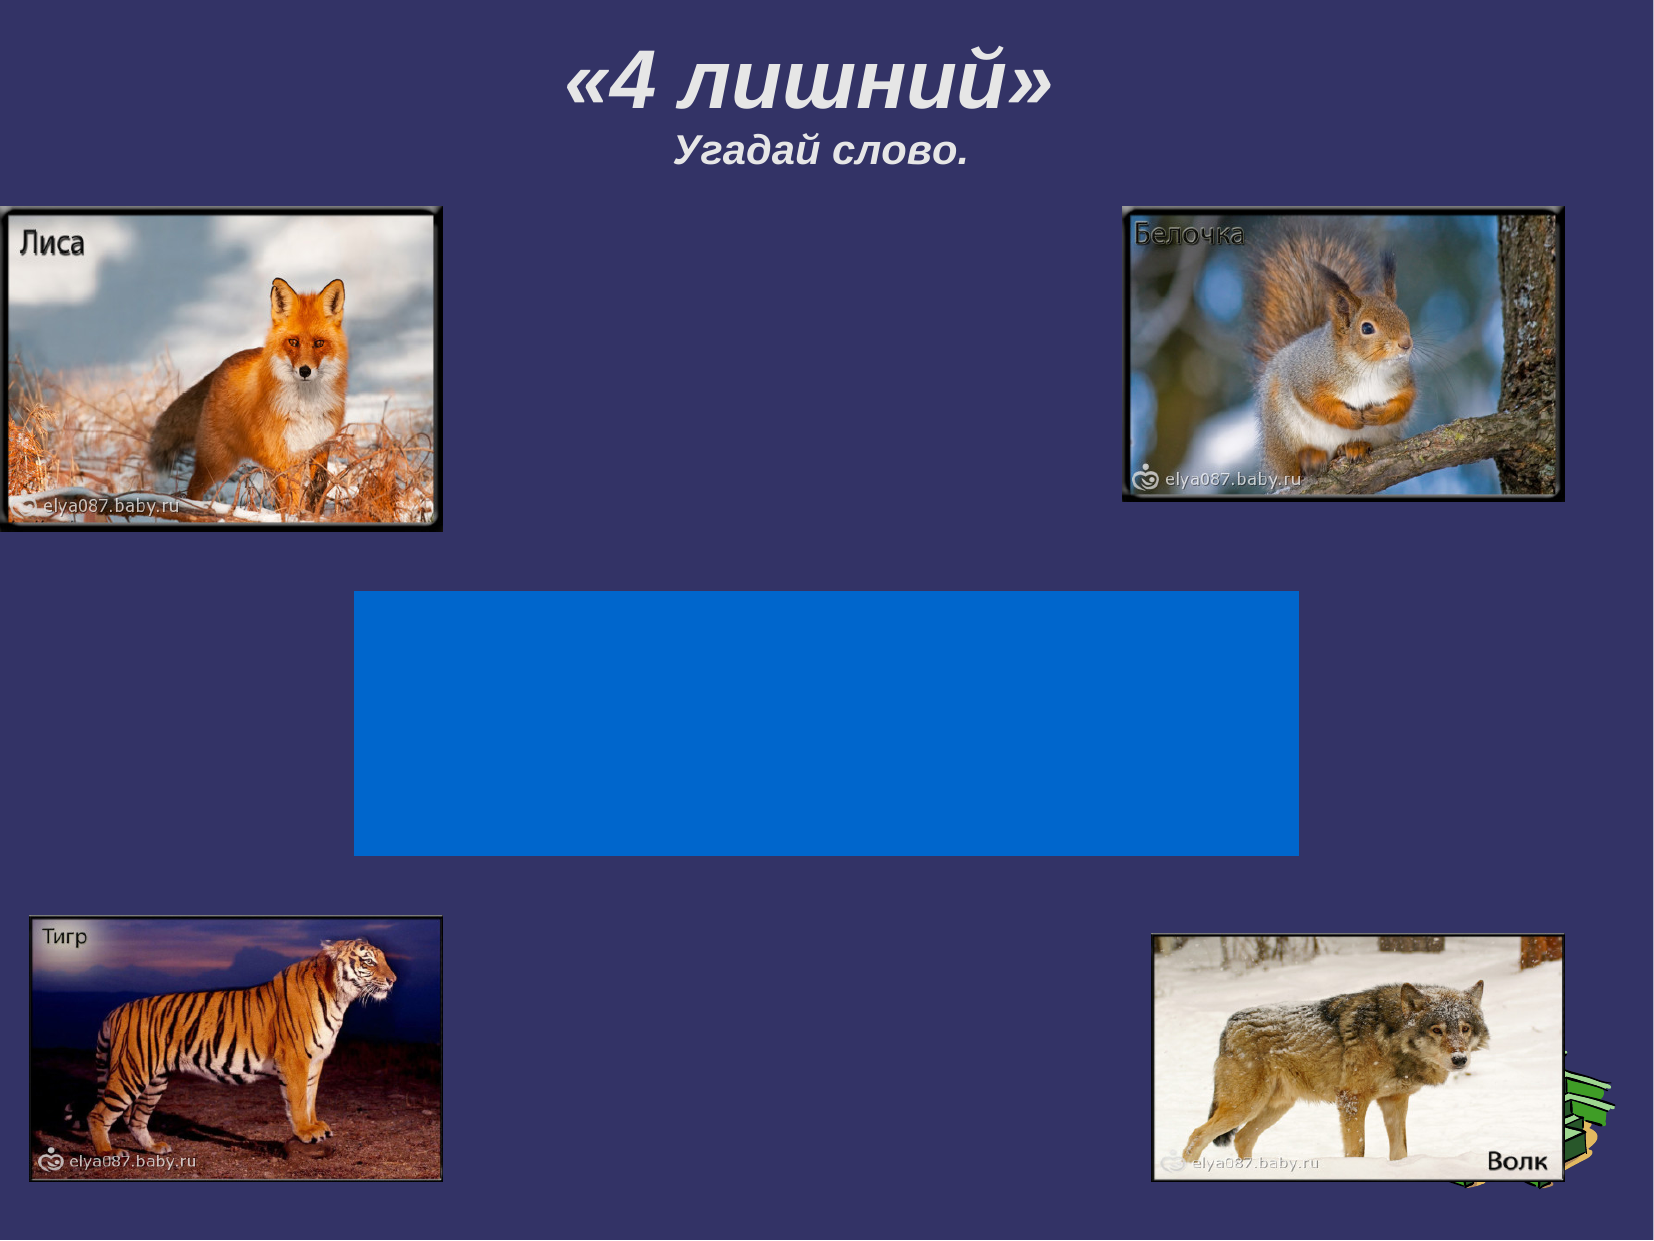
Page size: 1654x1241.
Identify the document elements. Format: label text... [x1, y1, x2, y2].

title «4 лишний» Угадай слово. [76, 7, 1565, 200]
picture [0, 206, 443, 532]
table_header [590, 591, 830, 856]
table_header [354, 591, 590, 856]
picture [1151, 933, 1565, 1182]
table_header [1063, 591, 1299, 856]
picture [29, 915, 443, 1182]
table_header [830, 591, 1063, 856]
picture [1122, 206, 1565, 502]
